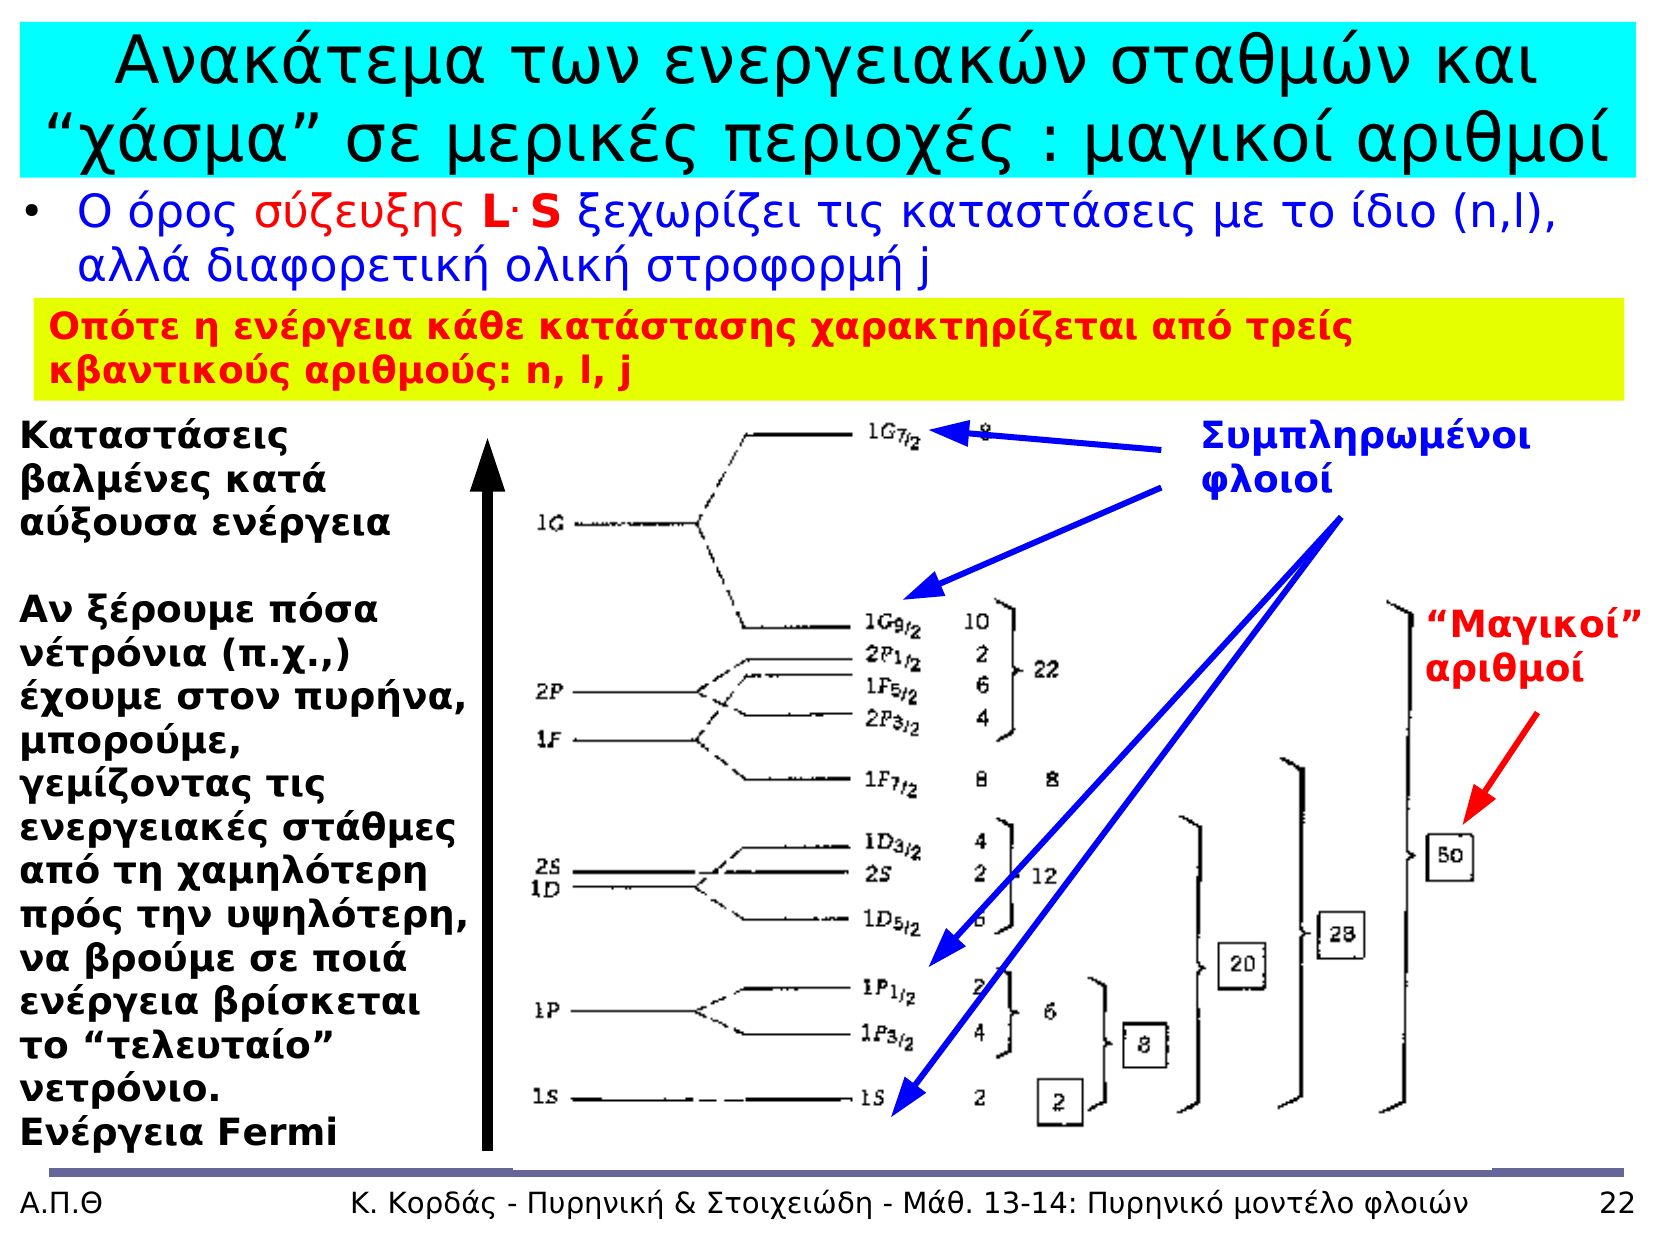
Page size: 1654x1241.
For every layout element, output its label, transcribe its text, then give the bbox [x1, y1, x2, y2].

text_box Οπότε η ενέργεια κάθε κατάστασης χαρακτηρίζεται από τρείς κβαντικούς αριθμούς: n, l, j [33, 297, 1625, 401]
picture [513, 404, 1492, 1170]
title Ανακάτεμα των ενεργειακών σταθμών και “χάσμα” σε μερικές περιοχές : μαγικοί αριθμοί [19, 21, 1636, 178]
text_box Συμπληρωμένοι φλοιοί [1185, 406, 1654, 510]
text_box Καταστάσεις βαλμένες κατά αύξουσα ενέργεια Αν ξέρουμε πόσα νέτρόνια (π.χ.,) έχουμε στον πυρήνα, μπορούμε, γεμίζοντας τις ενεργειακές στάθμες από τη χαμηλότερη πρός την υψηλότερη, να βρούμε σε ποιά ενέργεια βρίσκεται το “τελευταίο” νετρόνιο. Ενέργεια Fermi [4, 406, 490, 1170]
list Ο όρος σύζευξης L. S ξεχωρίζει τις καταστάσεις με το ίδιο (n,l), αλλά διαφορετική ολική στροφορμή j [5, 185, 1636, 294]
text_box “Μαγικοί” αριθμοί [1410, 595, 1654, 699]
